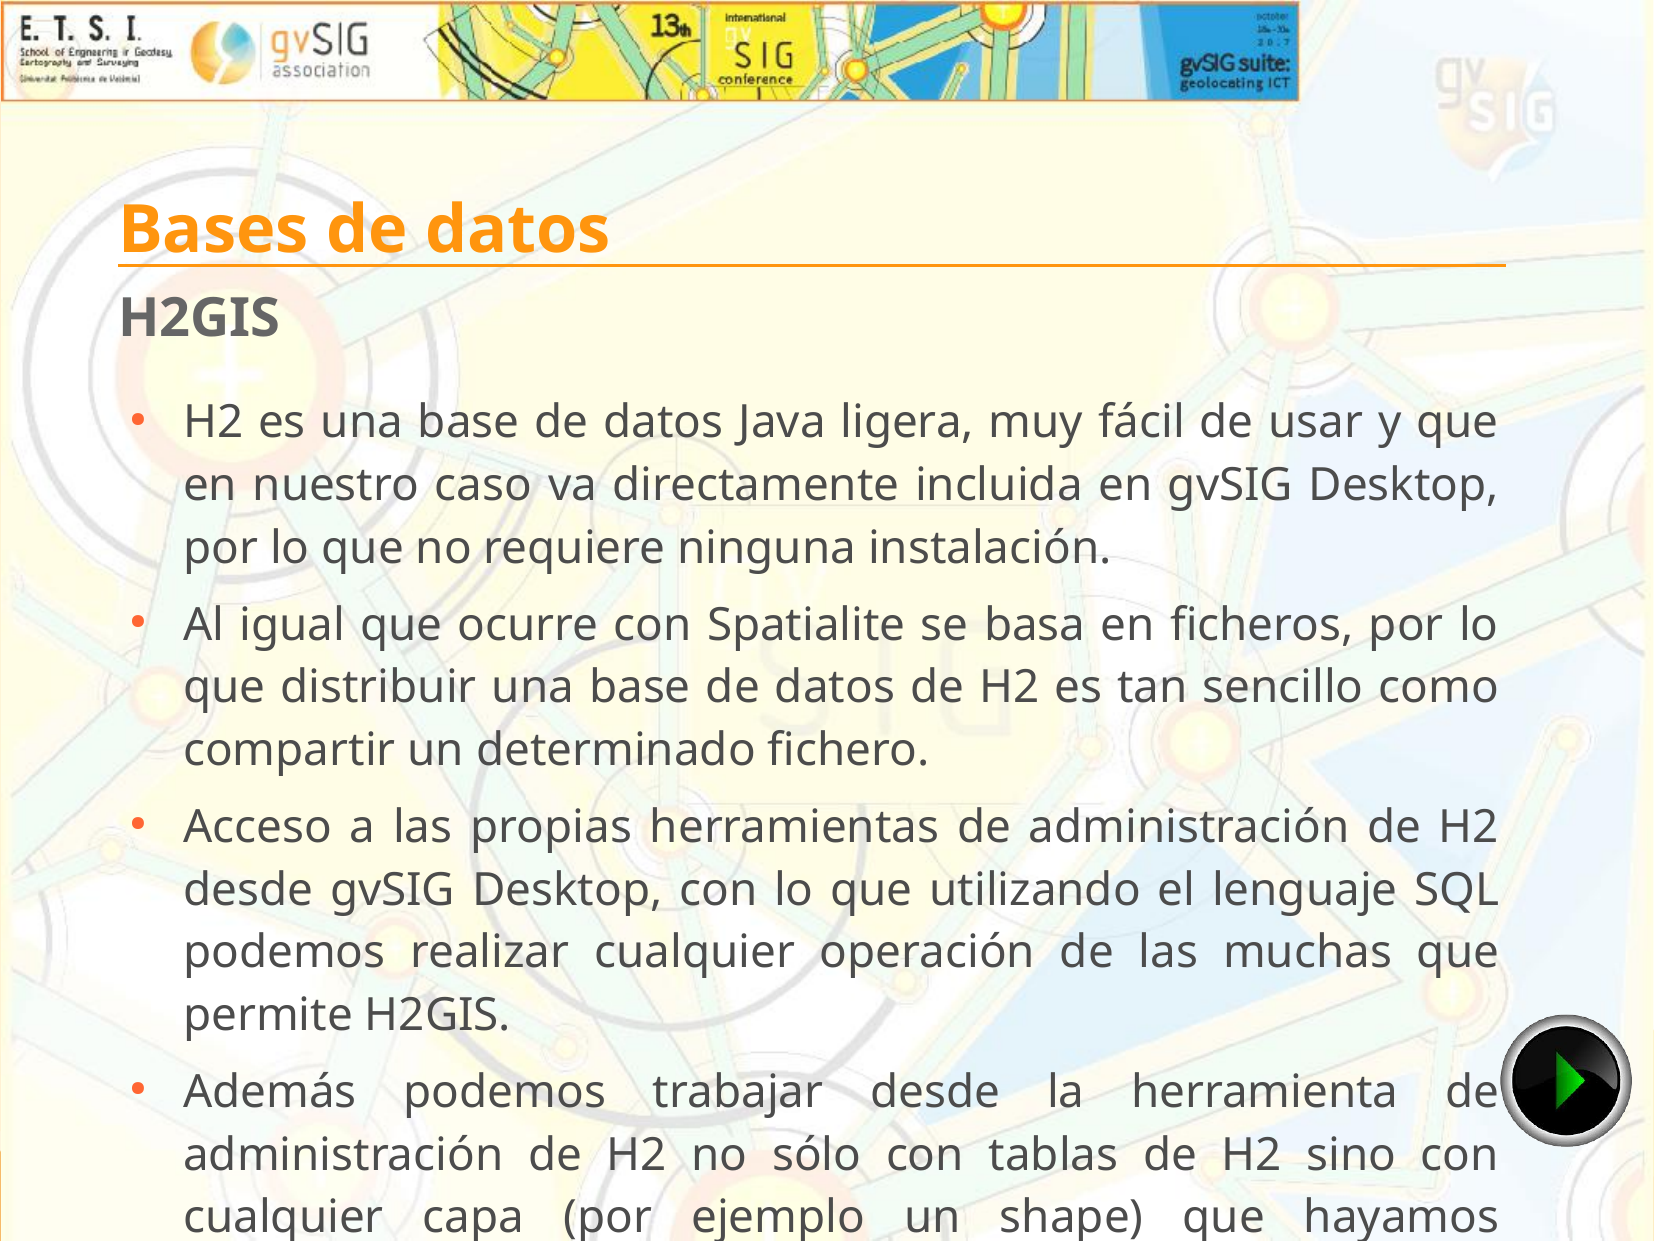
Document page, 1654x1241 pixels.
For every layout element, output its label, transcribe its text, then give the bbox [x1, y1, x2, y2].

picture [478, 1210, 491, 1229]
list H2 es una base de datos Java ligera, muy fácil de usar y que en nuestro caso va directamente incluida en gvSIG Desktop, por lo que no requiere ninguna instalación. Al igual que ocurre con Spatialite se basa en ficheros, por lo que distribuir una base de datos de H2 es tan sencillo como compartir un determinado fichero. Acceso a las propias herramientas de administración de H2 desde gvSIG Desktop, con lo que utilizando el lenguaje SQL podemos realizar cualquier operación de las muchas que permite H2GIS. Además podemos trabajar desde la herramienta de administración de H2 no sólo con tablas de H2 sino con cualquier capa (por ejemplo un shape) que hayamos enlazado con la base de datos. [112, 311, 1501, 1174]
text_box H2GIS [118, 276, 791, 355]
picture [1083, 1210, 1096, 1229]
picture [1189, 1210, 1202, 1229]
picture [277, 1210, 290, 1229]
picture [585, 1210, 598, 1229]
picture [805, 1210, 818, 1229]
picture [0, 0, 1654, 1241]
title Bases de datos [118, 177, 1607, 276]
